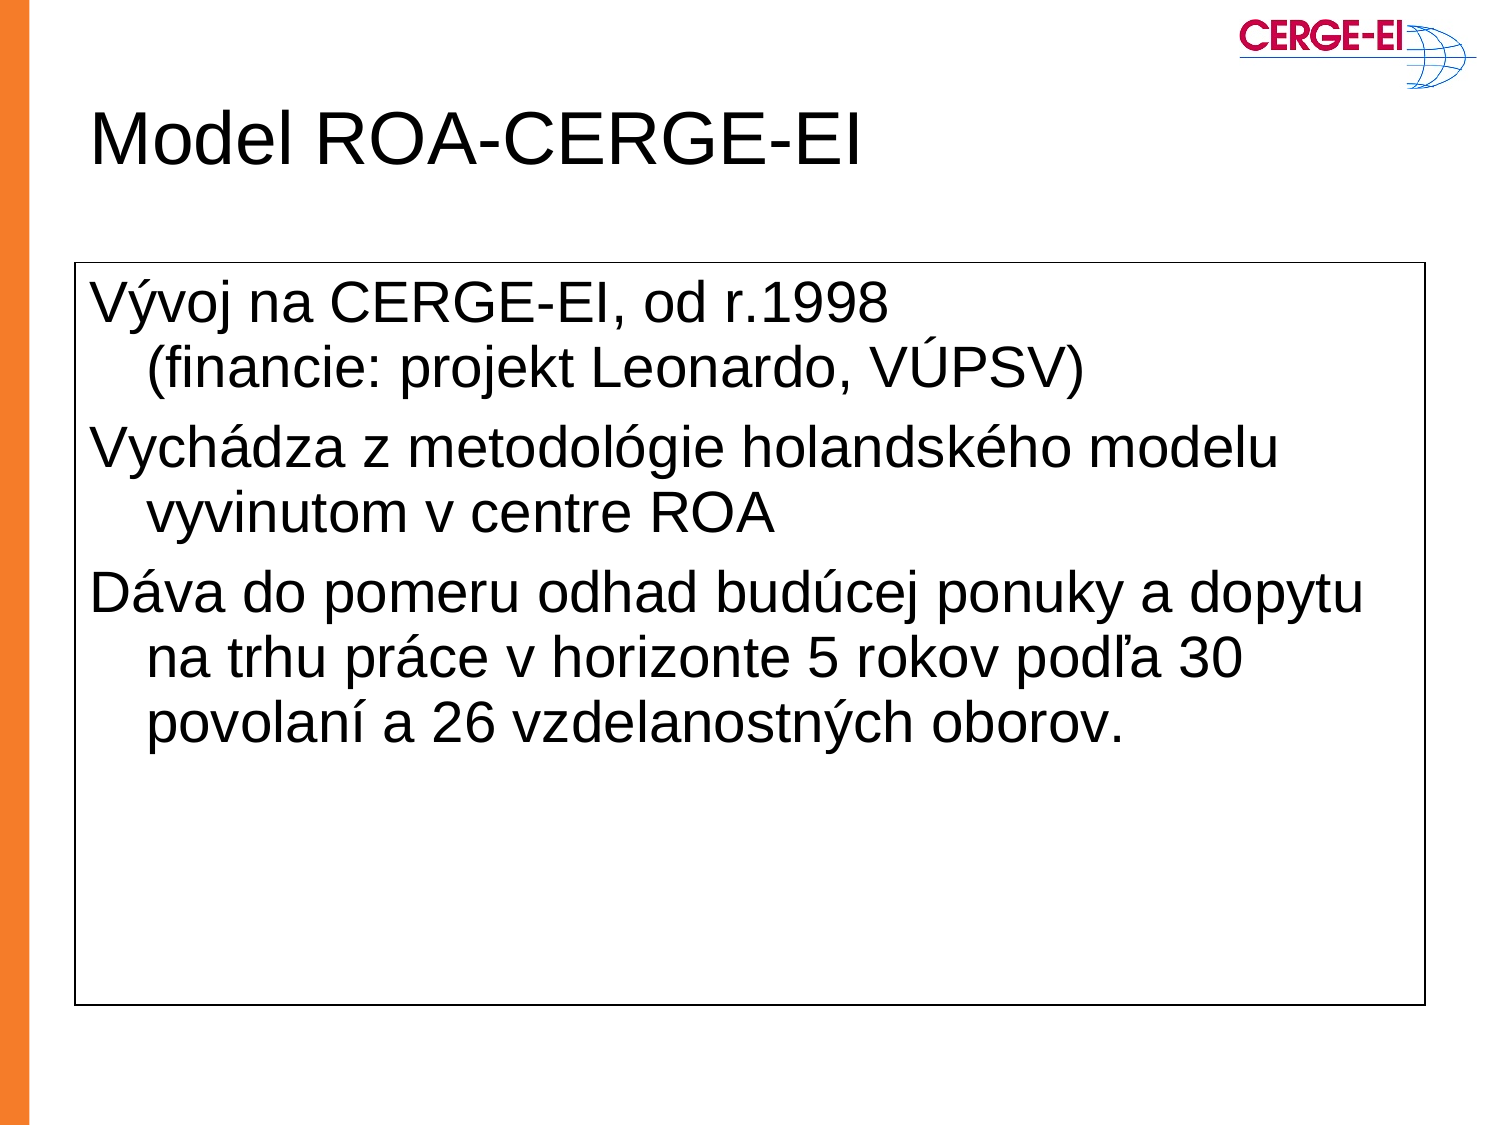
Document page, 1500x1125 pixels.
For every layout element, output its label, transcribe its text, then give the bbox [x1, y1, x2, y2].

title Model ROA-CERGE-EI [75, 45, 1426, 233]
picture [1239, 19, 1477, 89]
list Vývoj na CERGE-EI, od r.1998 (financie: projekt Leonardo, VÚPSV) Vychádza z metodológie holandského modelu vyvinutom v centre ROA Dáva do pomeru odhad budúcej ponuky a dopytu na trhu práce v horizonte 5 rokov podľa 30 povolaní a 26 vzdelanostných oborov. [75, 262, 1426, 1006]
